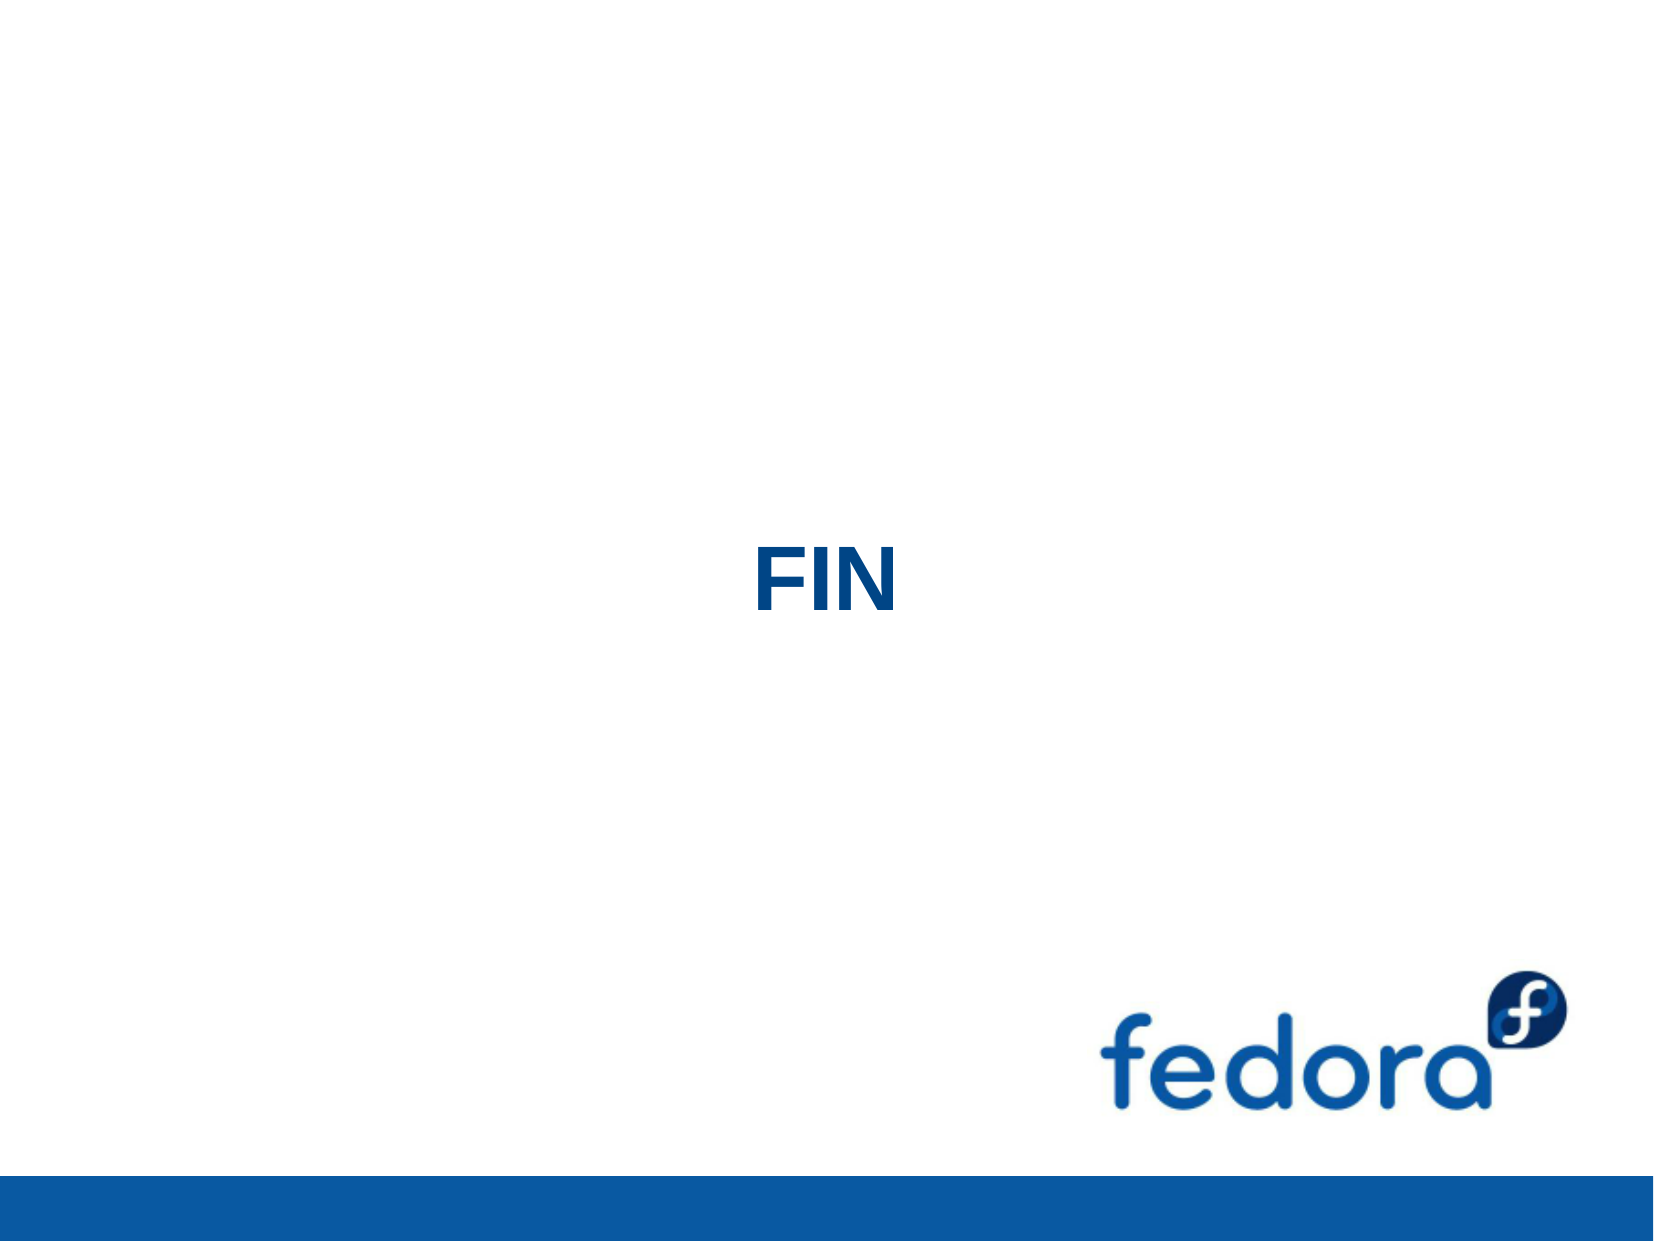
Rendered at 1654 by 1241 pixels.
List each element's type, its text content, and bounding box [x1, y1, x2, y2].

subtitle FIN [82, 56, 1571, 1102]
picture [0, 0, 1654, 1241]
